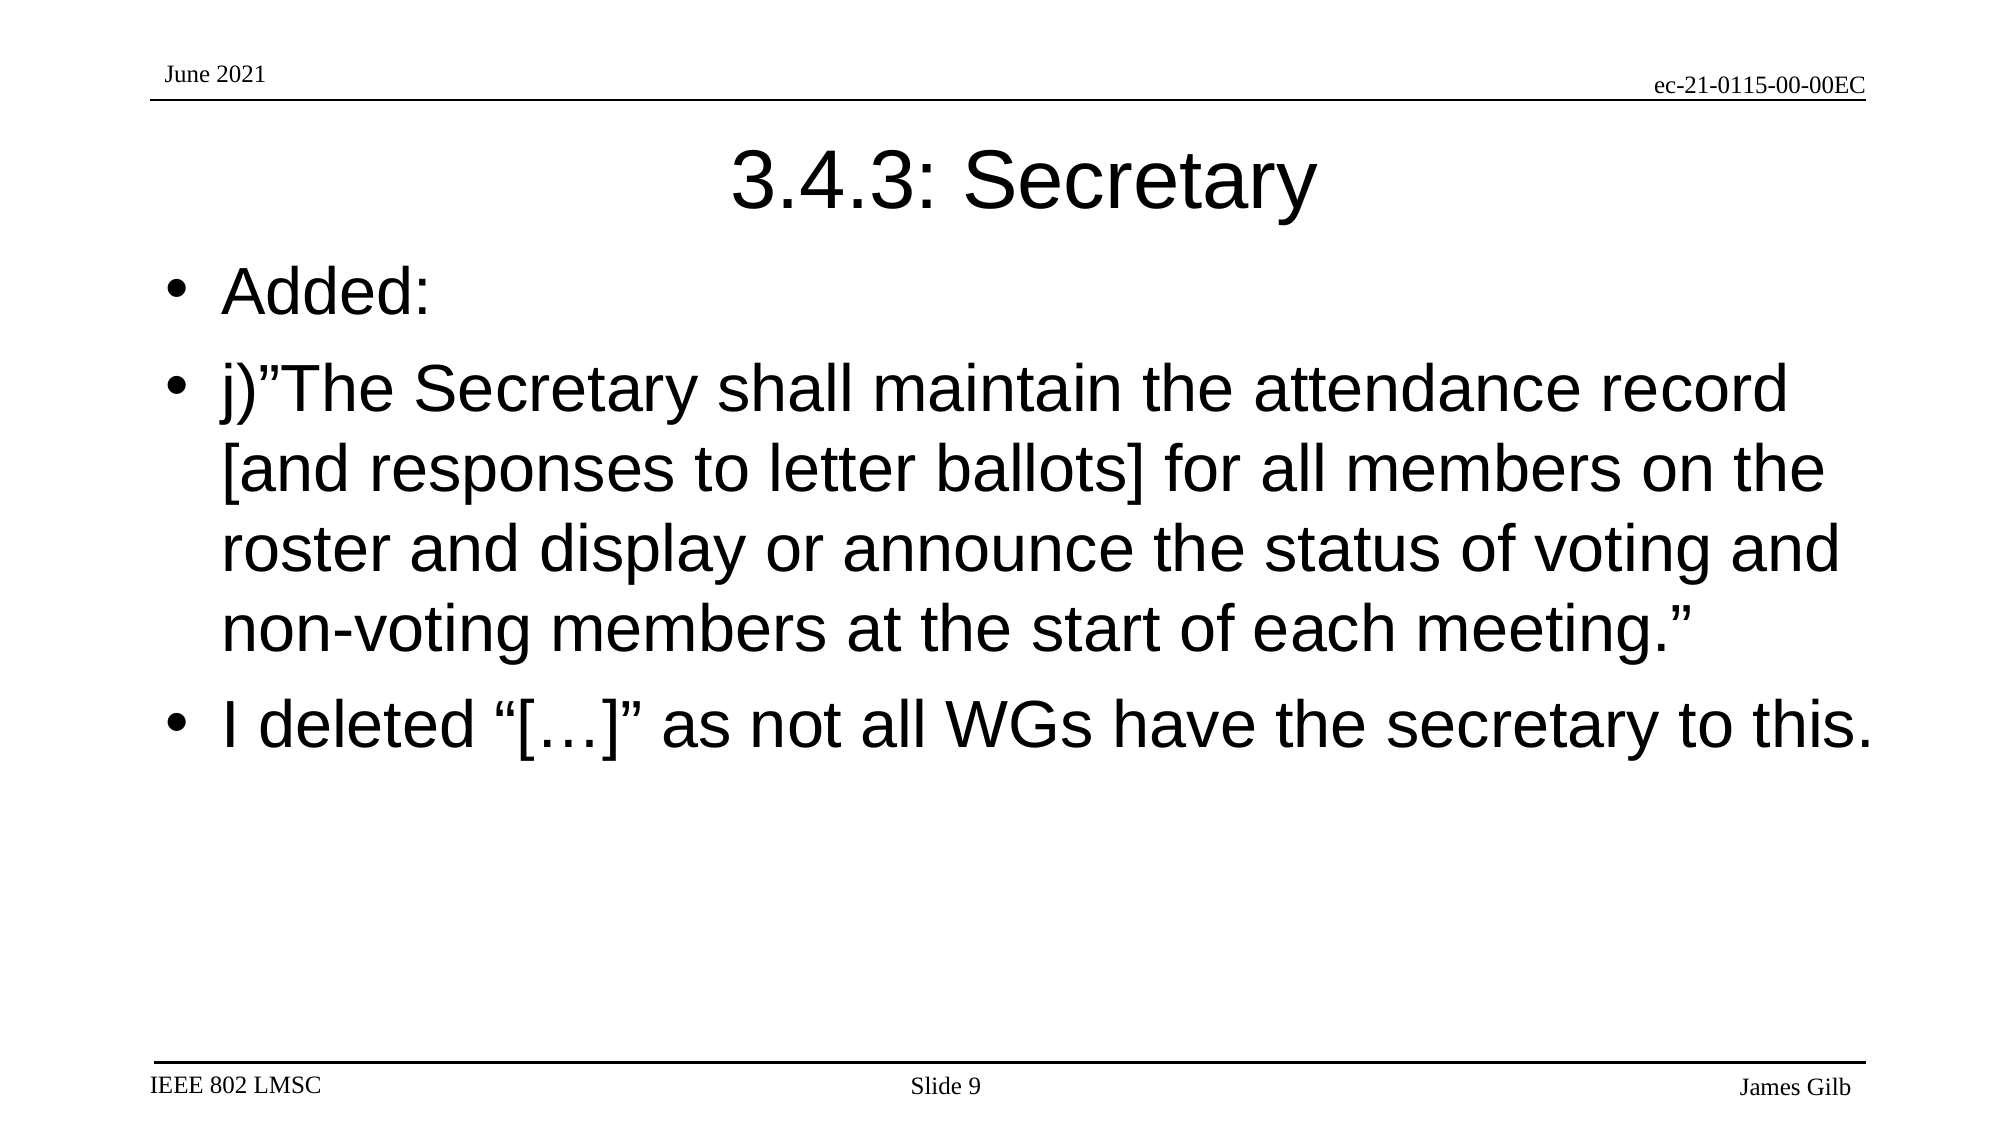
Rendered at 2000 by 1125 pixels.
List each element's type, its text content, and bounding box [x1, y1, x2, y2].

list Added: j)”The Secretary shall maintain the attendance record [and responses to letter ballots] for all members on the roster and display or announce the status of voting and non-voting members at the start of each meeting.” I deleted “[…]” as not all WGs have the secretary to this. [150, 239, 1900, 1051]
title 3.4.3: Secretary [149, 112, 1900, 238]
